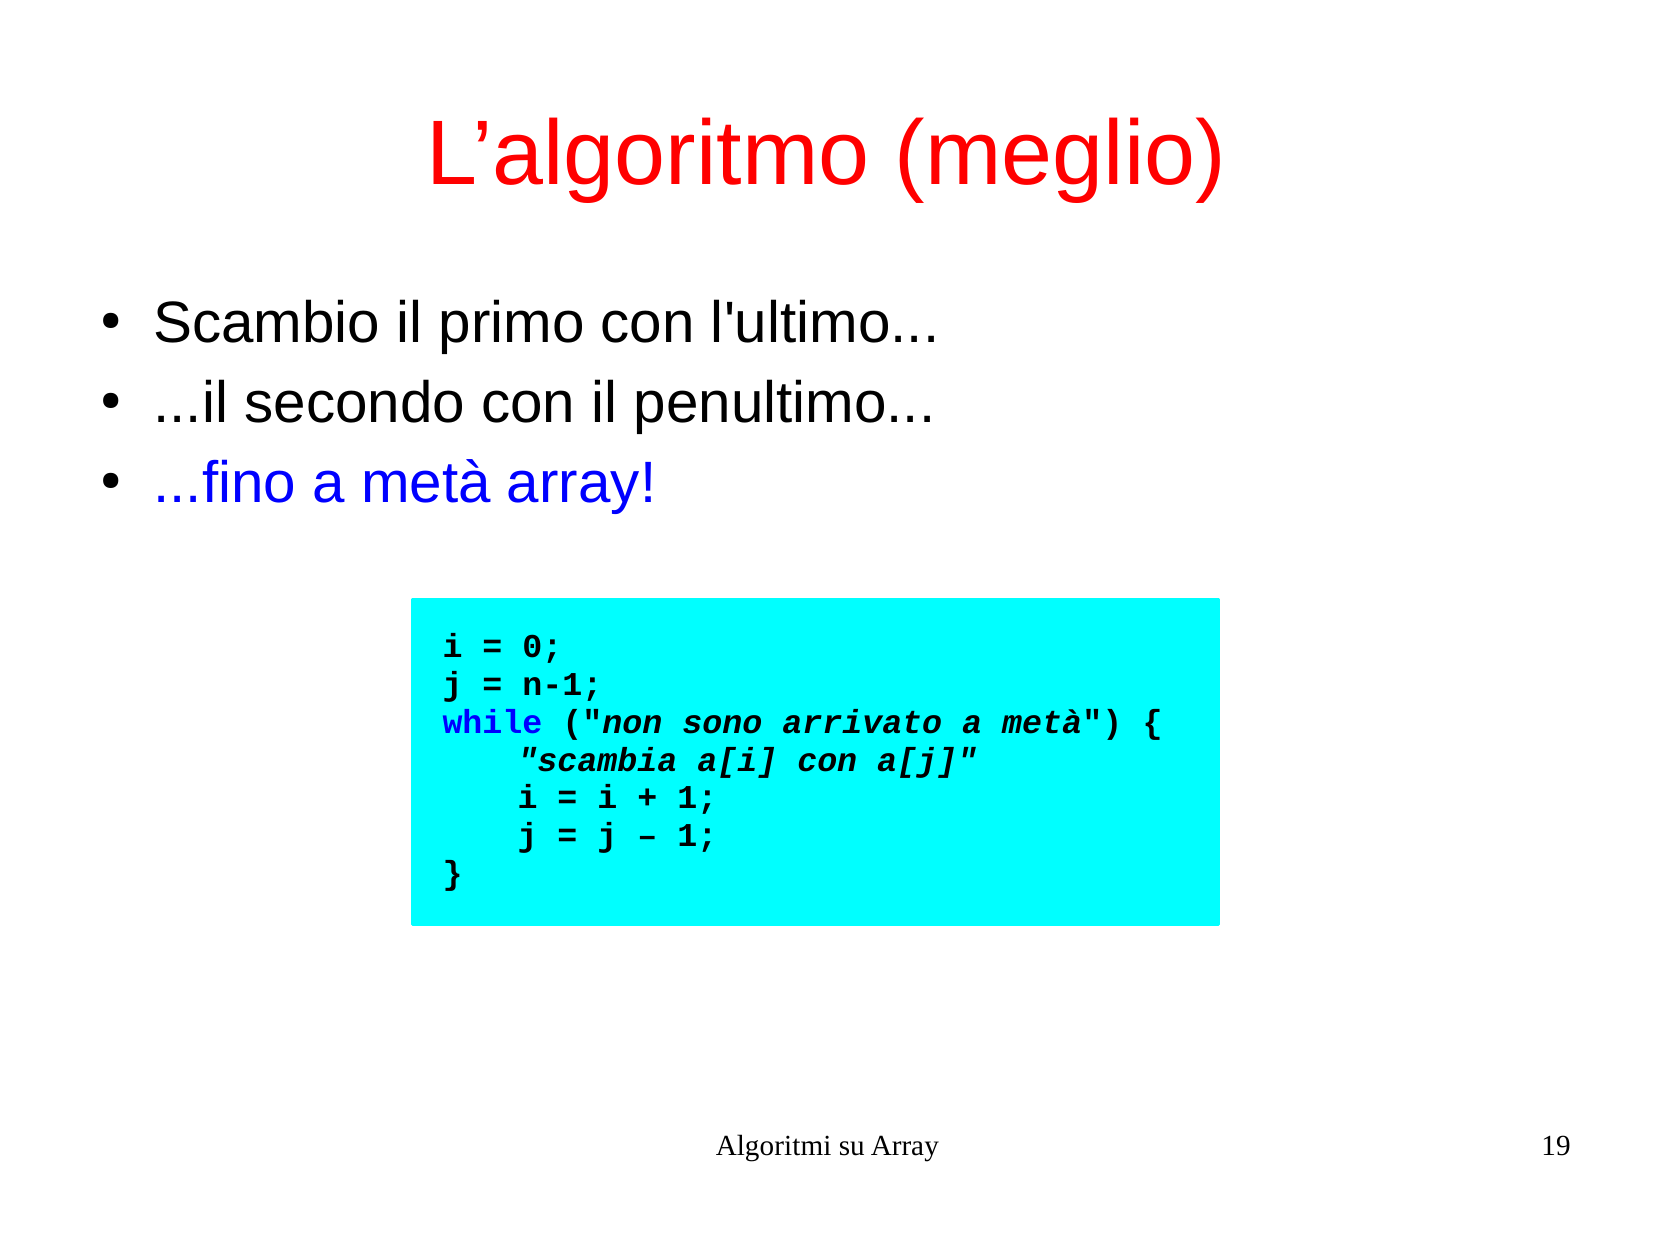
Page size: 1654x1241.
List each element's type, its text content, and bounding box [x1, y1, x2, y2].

text_box i = 0; j = n-1; while ("non sono arrivato a metà") { "scambia a[i] con a[j]" i = i + 1; j = j – 1; } [412, 600, 1219, 925]
title L’algoritmo (meglio) [82, 49, 1571, 257]
list Scambio il primo con l'ultimo... ...il secondo con il penultimo... ...fino a metà array! [82, 290, 1571, 1109]
